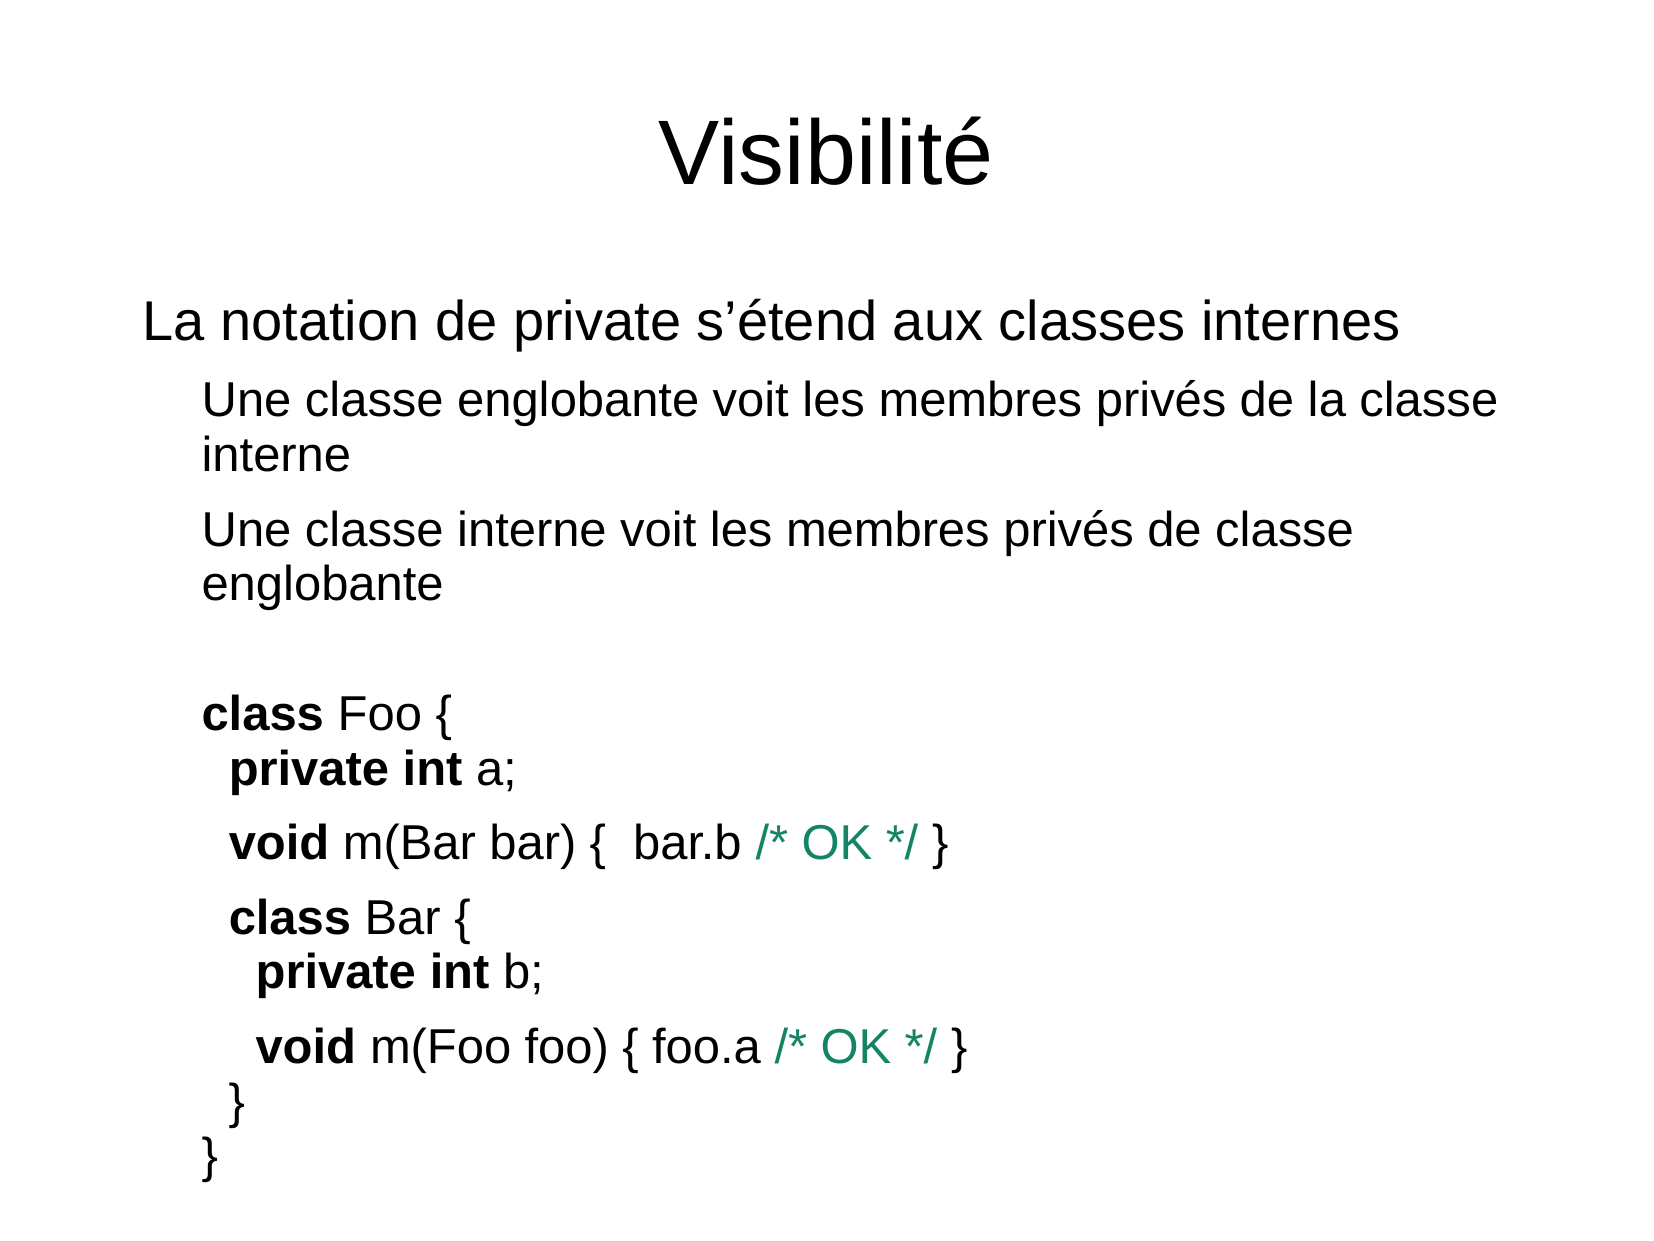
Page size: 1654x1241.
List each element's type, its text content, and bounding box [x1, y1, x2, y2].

title Visibilité [82, 49, 1571, 257]
list La notation de private s’étend aux classes internes Une classe englobante voit les membres privés de la classe interne Une classe interne voit les membres privés de classe englobante class Foo { private int a; void m(Bar bar) { bar.b /* OK */ } class Bar { private int b; void m(Foo foo) { foo.a /* OK */ } } } [82, 290, 1571, 1186]
